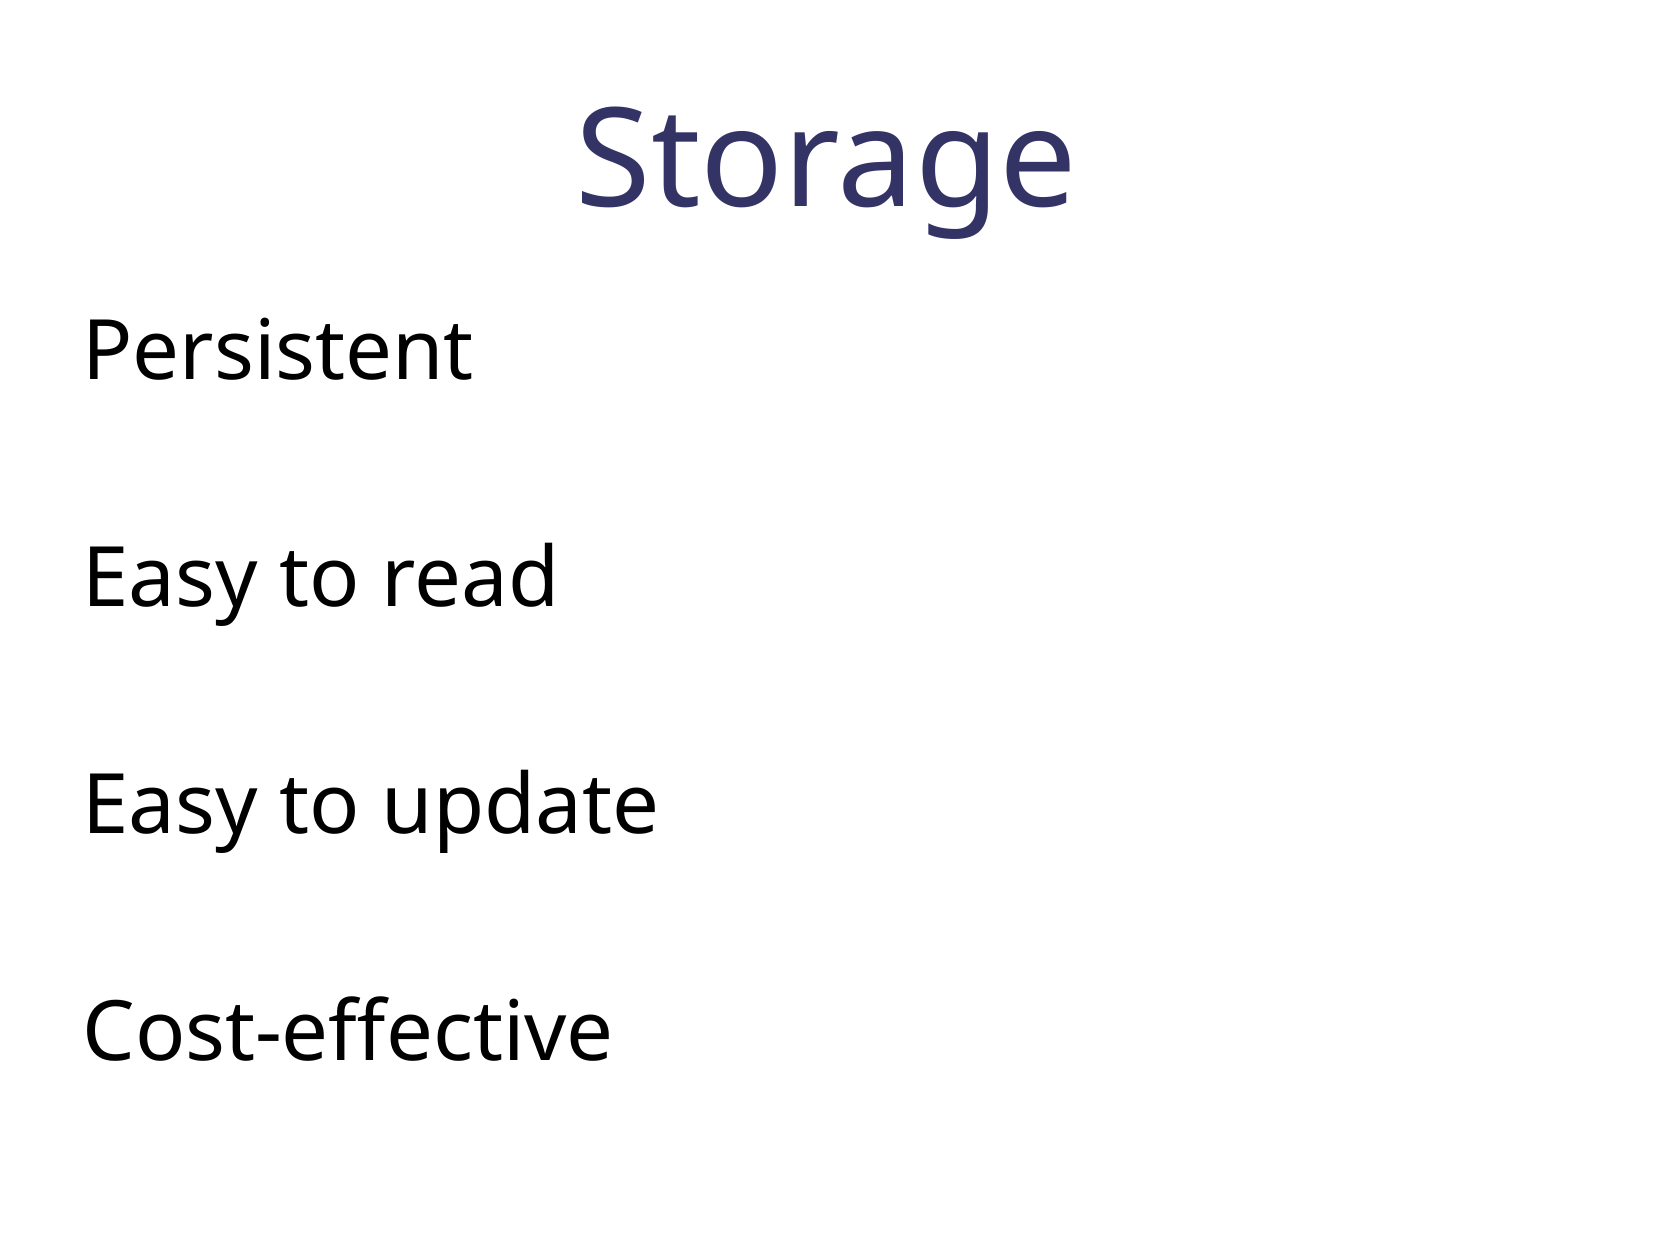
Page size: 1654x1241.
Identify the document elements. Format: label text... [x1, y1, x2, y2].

subtitle Persistent Easy to read Easy to update Cost-effective [82, 290, 1571, 1094]
title Storage [82, 56, 1571, 250]
